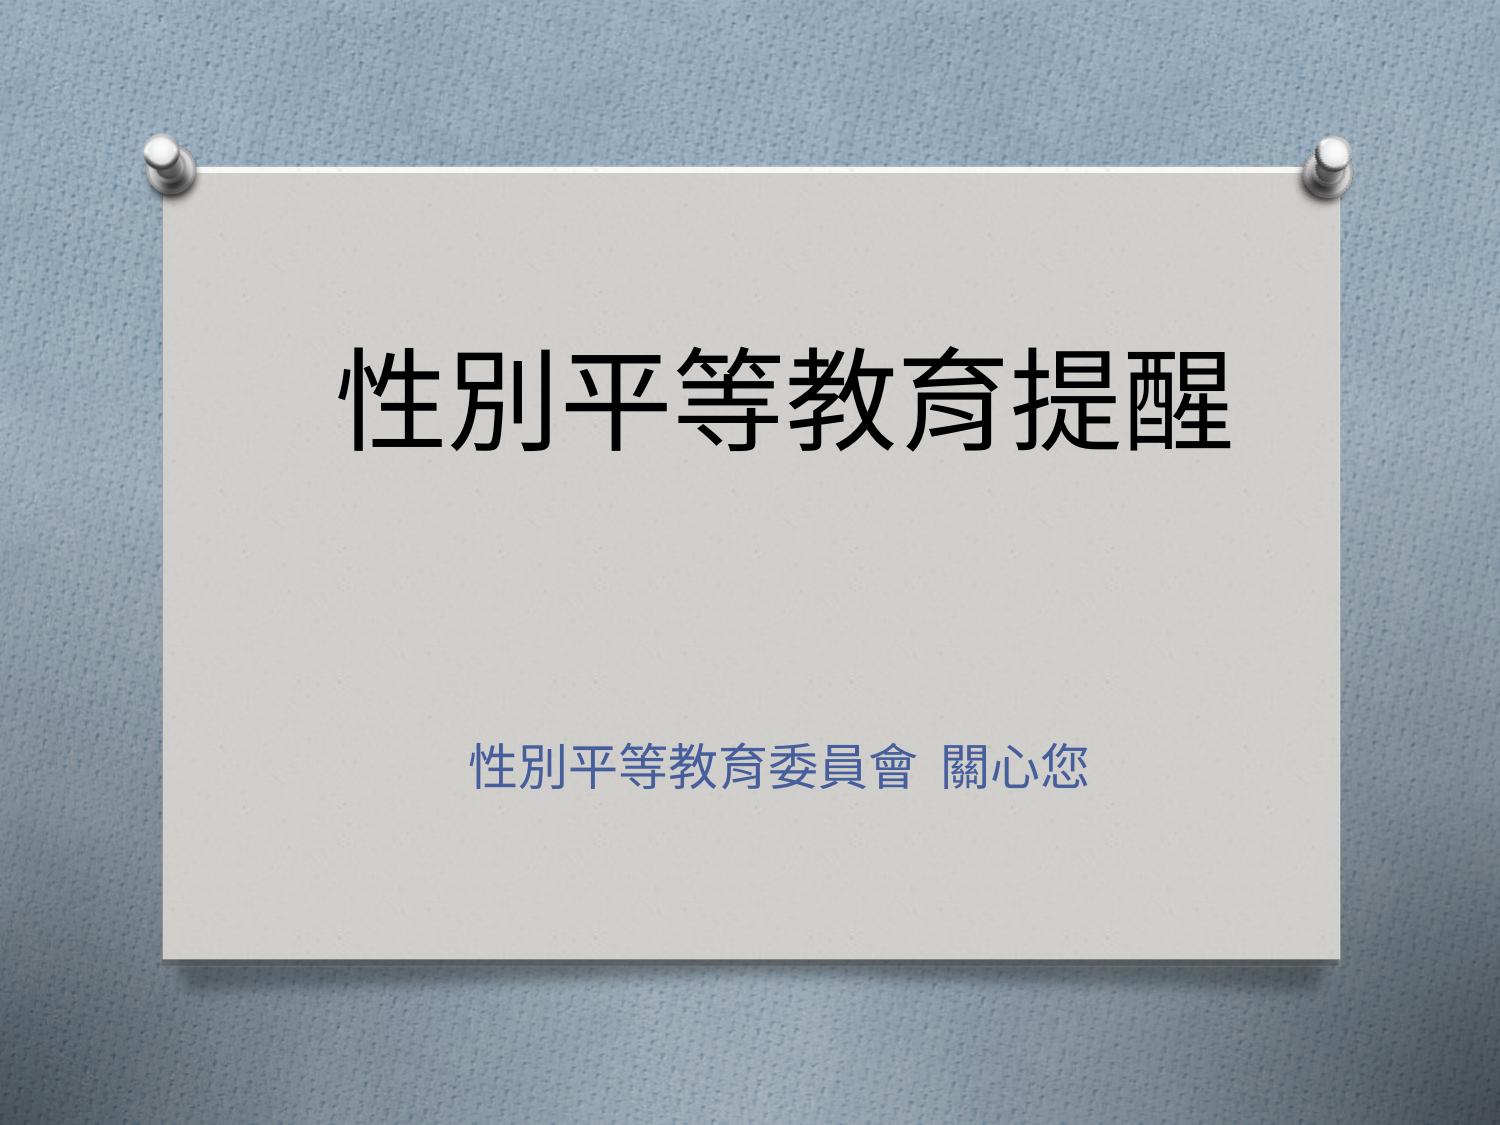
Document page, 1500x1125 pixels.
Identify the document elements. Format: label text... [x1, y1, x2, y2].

subtitle 性別平等教育委員會 關心您 [277, 727, 1282, 830]
title 性別平等教育提醒 [206, 278, 1364, 473]
picture [0, 0, 1500, 1125]
